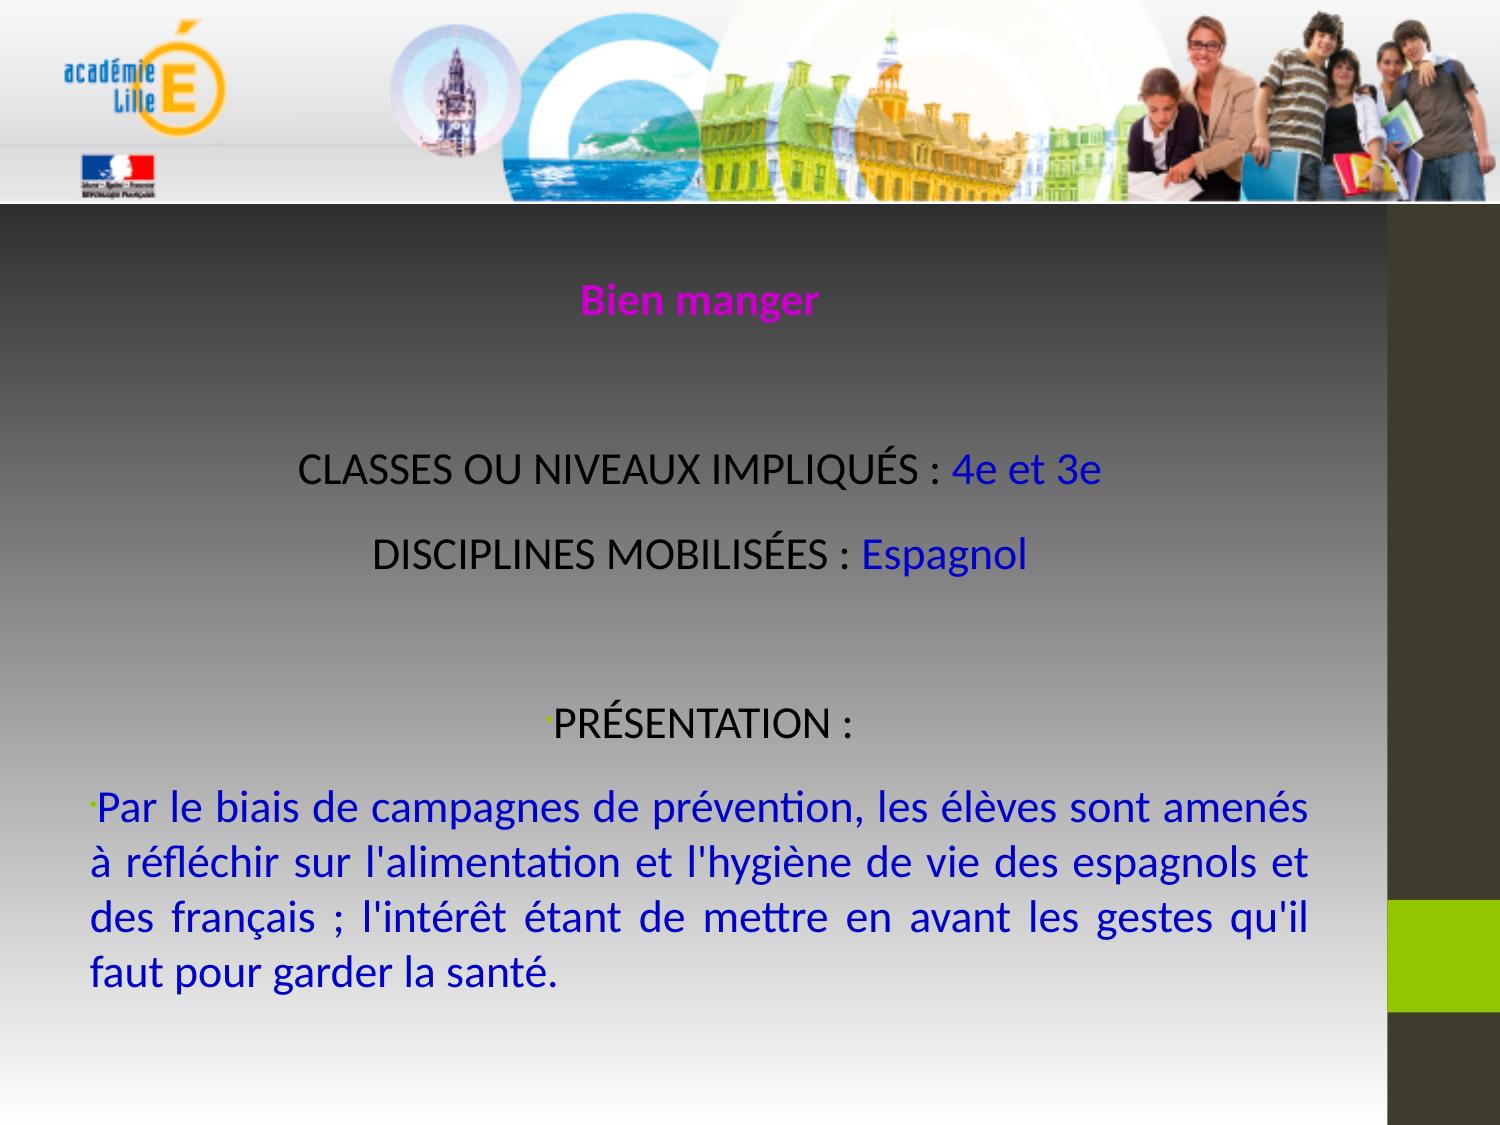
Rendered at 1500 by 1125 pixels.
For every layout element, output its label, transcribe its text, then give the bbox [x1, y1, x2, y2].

list Bien manger CLASSES OU NIVEAUX IMPLIQUÉS : 4e et 3e DISCIPLINES MOBILISÉES : Espagnol PRÉSENTATION : Par le biais de campagnes de prévention, les élèves sont amenés à réfléchir sur l'alimentation et l'hygiène de vie des espagnols et des français ; l'intérêt étant de mettre en avant les gestes qu'il faut pour garder la santé. [75, 262, 1325, 1050]
picture [0, 0, 1500, 204]
